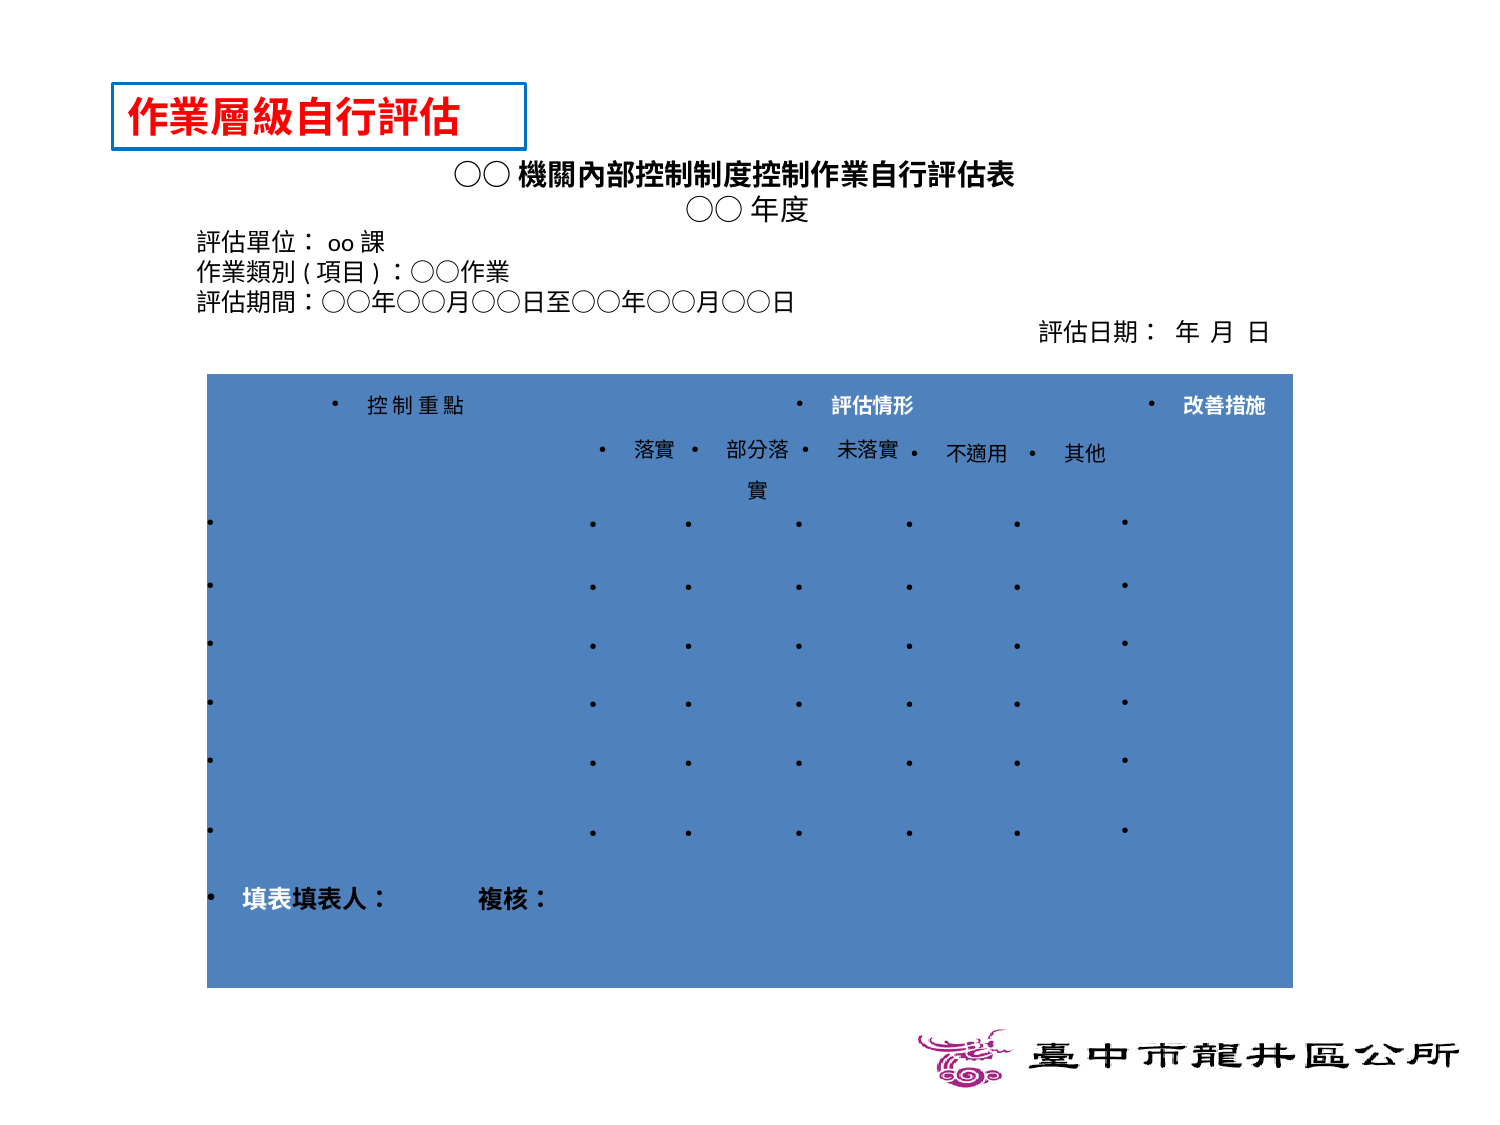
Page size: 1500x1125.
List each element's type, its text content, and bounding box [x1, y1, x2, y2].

table_cell [906, 742, 1014, 813]
table_cell [795, 684, 906, 742]
table_cell [207, 567, 589, 625]
table_cell 落實 [589, 420, 685, 504]
table_cell [207, 625, 589, 684]
table_cell [1014, 504, 1121, 567]
table_cell [685, 504, 795, 567]
table_cell [685, 684, 795, 742]
table_cell 填表填表人： 複核： [207, 883, 1293, 988]
text_box ○○機關內部控制制度控制作業自行評估表 ○○年度 評估單位：oo課 作業類別(項目)：○○作業 評估期間：○○年○○月○○日至○○年○○月○○日 評估日期： 年 月 日 [182, 149, 1328, 354]
table_cell [685, 567, 795, 625]
table_cell [906, 684, 1014, 742]
table_cell [1014, 567, 1121, 625]
table_cell [589, 813, 685, 883]
table_cell [795, 504, 906, 567]
table_header 改善措施 [1121, 374, 1293, 504]
table_cell [795, 813, 906, 883]
table_cell [1121, 625, 1293, 684]
table_cell [685, 742, 795, 813]
table_cell [906, 567, 1014, 625]
table_cell [795, 567, 906, 625]
table_cell [685, 813, 795, 883]
table_cell 不適用 [906, 420, 1014, 504]
table_cell [906, 504, 1014, 567]
table_cell [1014, 742, 1121, 813]
table_cell [1121, 742, 1293, 813]
text_box 作業層級自行評估 [112, 83, 526, 150]
table_cell [685, 625, 795, 684]
table_cell [1121, 813, 1293, 883]
table_cell 其他 [1014, 420, 1121, 504]
table_cell [207, 504, 589, 567]
table_header 控 制 重 點 [207, 374, 589, 504]
table_cell [1121, 567, 1293, 625]
table_cell [207, 813, 589, 883]
table_cell [589, 504, 685, 567]
table_cell [589, 684, 685, 742]
table_cell [795, 742, 906, 813]
table_cell 部分落實 [685, 420, 795, 504]
table_cell [207, 684, 589, 742]
table_cell [906, 625, 1014, 684]
table_cell [1014, 684, 1121, 742]
table_cell [1121, 684, 1293, 742]
table_cell [795, 625, 906, 684]
table_cell [906, 813, 1014, 883]
table_cell [1014, 813, 1121, 883]
table_cell [589, 742, 685, 813]
table_cell [207, 742, 589, 813]
table_cell [589, 625, 685, 684]
table_header 評估情形 [589, 374, 1121, 420]
table_cell 未落實 [795, 420, 906, 504]
table_cell [589, 567, 685, 625]
table_cell [1121, 504, 1293, 567]
table_cell [1014, 625, 1121, 684]
